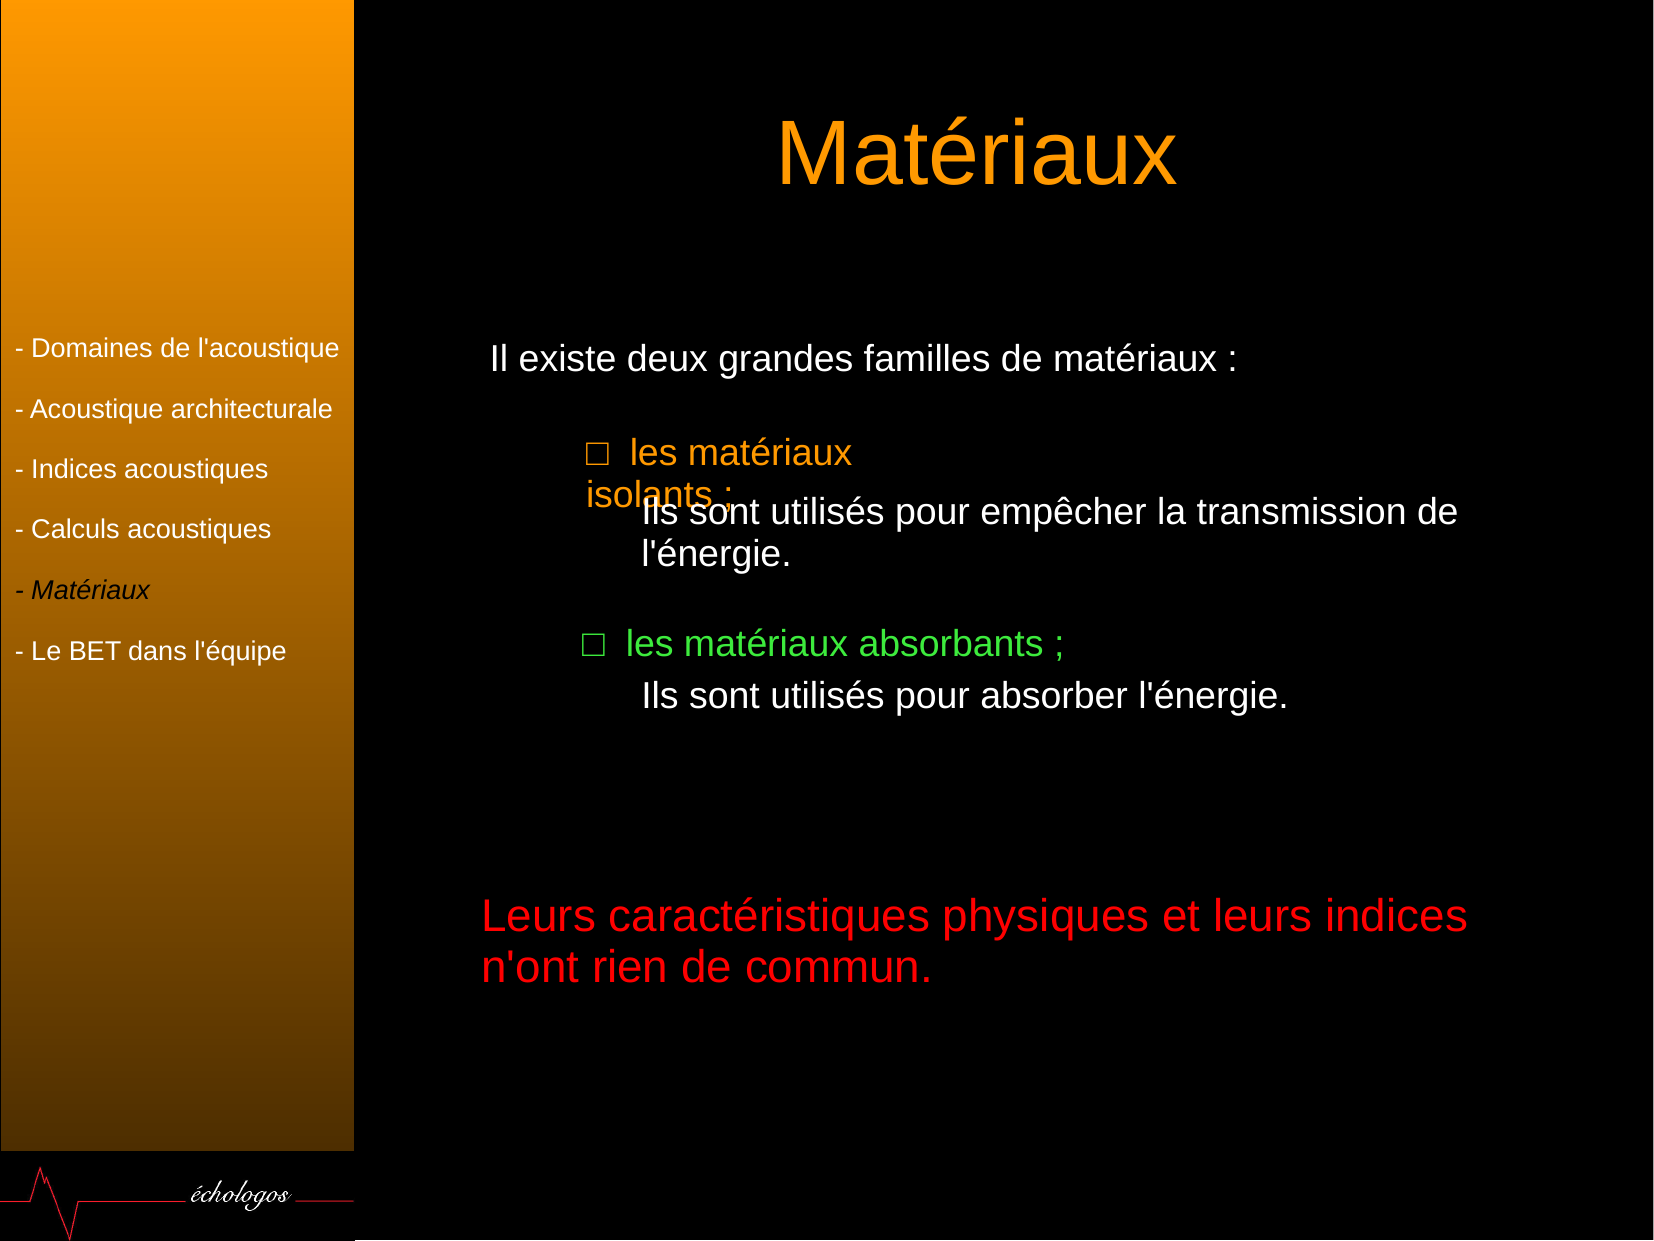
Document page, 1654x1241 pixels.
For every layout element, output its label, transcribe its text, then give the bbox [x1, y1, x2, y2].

text_box Il existe deux grandes familles de matériaux : [474, 329, 1253, 387]
text_box □ les matériaux isolants ; [571, 423, 1026, 481]
text_box □ les matériaux absorbants ; [567, 614, 1080, 672]
text_box Leurs caractéristiques physiques et leurs indices n'ont rien de commun. [466, 882, 1506, 1063]
picture [0, 1166, 355, 1241]
text_box - Domaines de l'acoustique - Acoustique architecturale - Indices acoustiques - Calculs acoustiques - Matériaux - Le BET dans l'équipe [0, 325, 355, 755]
text_box Ils sont utilisés pour absorber l'énergie. [626, 667, 1536, 756]
title Matériaux [383, 56, 1571, 250]
text_box Ils sont utilisés pour empêcher la transmission de l'énergie. [626, 482, 1536, 582]
